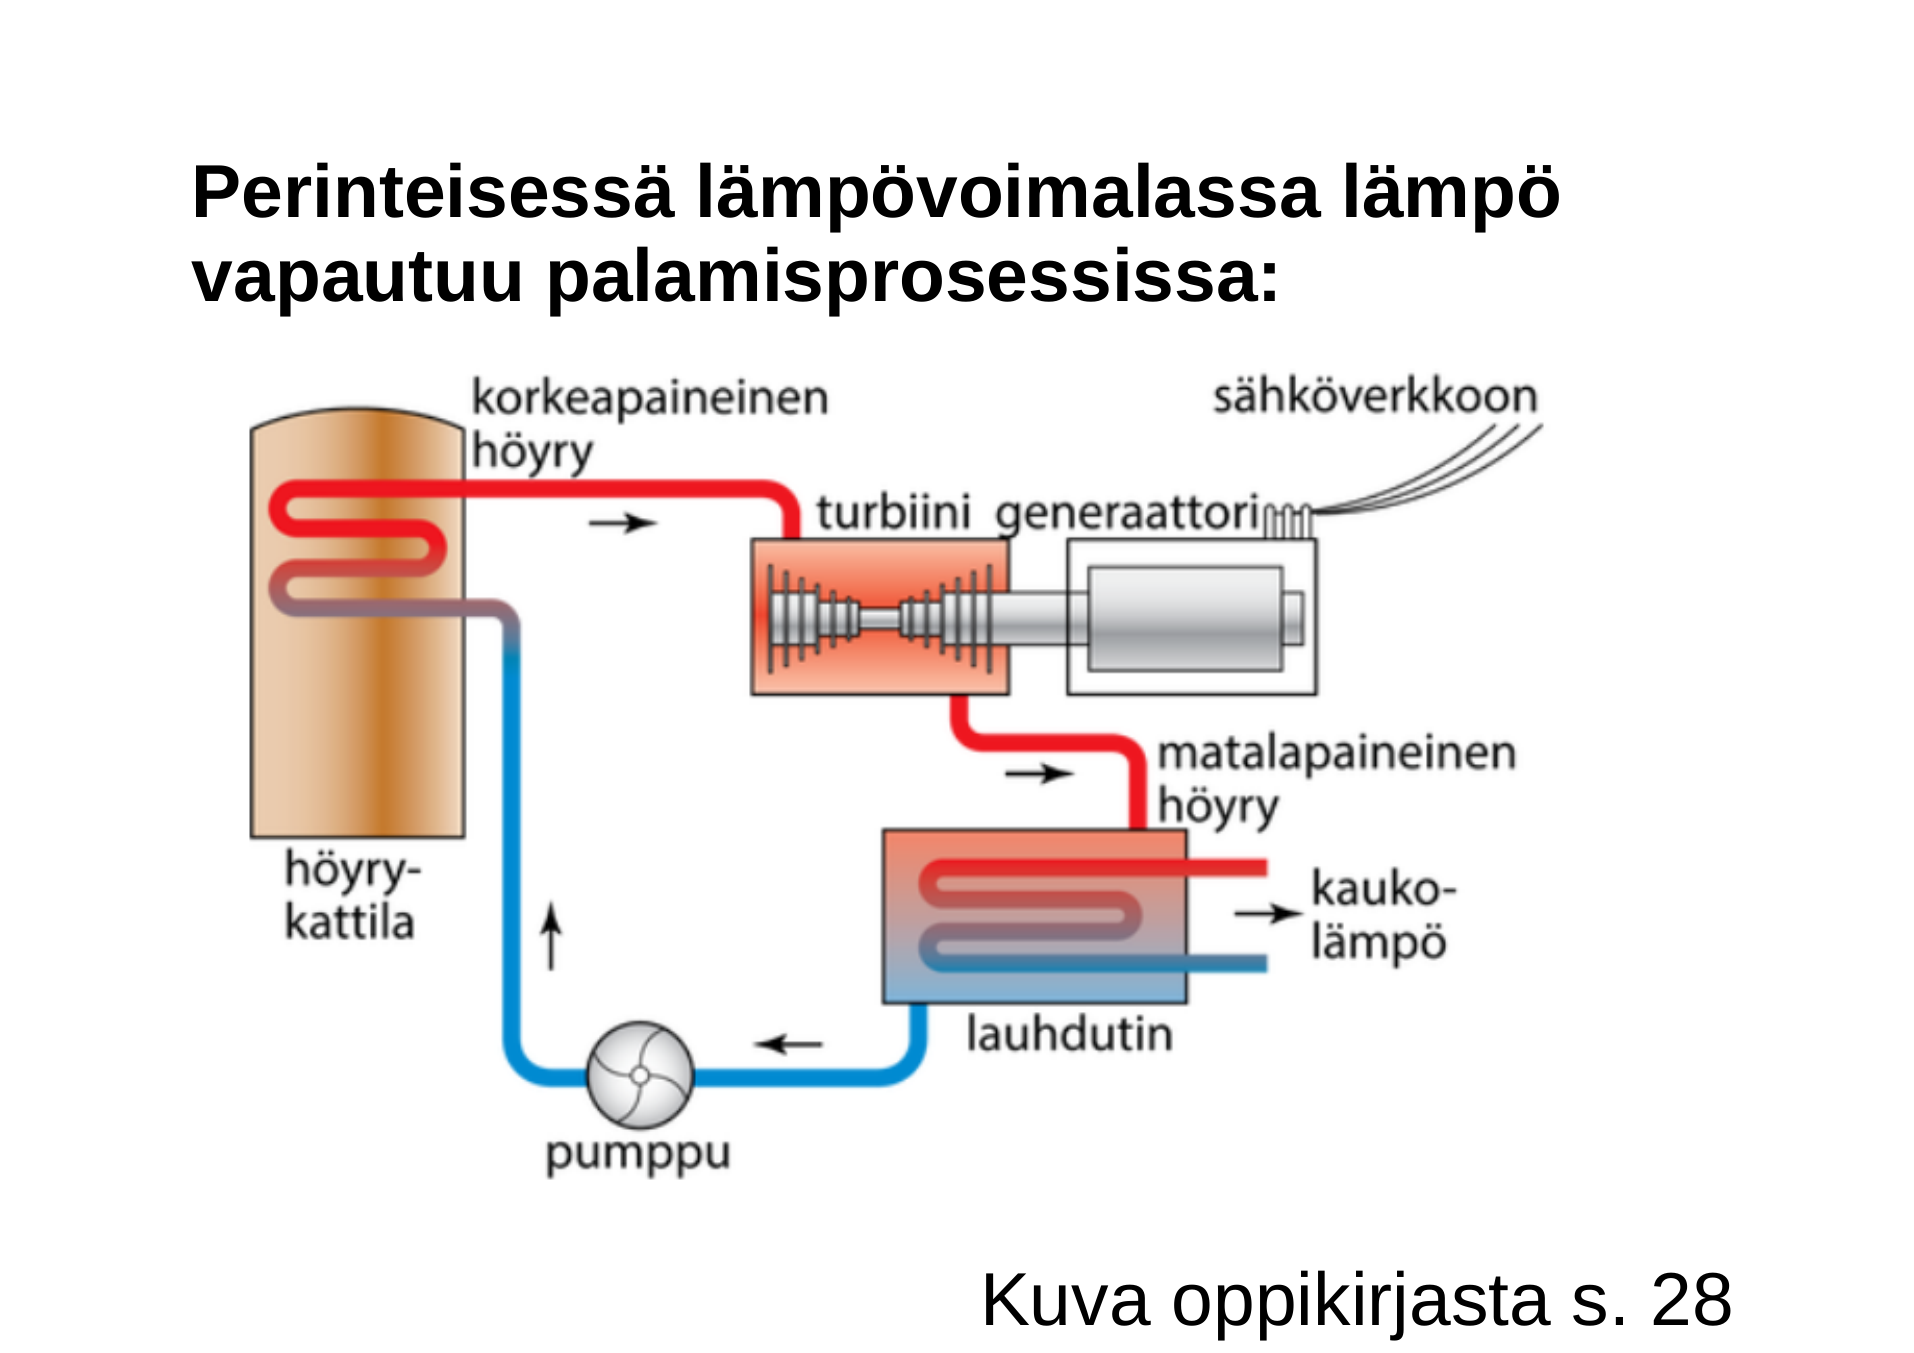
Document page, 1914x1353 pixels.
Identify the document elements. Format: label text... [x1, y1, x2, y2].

text_box Kuva oppikirjasta s. 28 [965, 1249, 1750, 1349]
picture [196, 342, 1571, 1208]
text_box Perinteisessä lämpövoimalassa lämpö vapautuu palamisprosessissa: [177, 141, 1689, 325]
